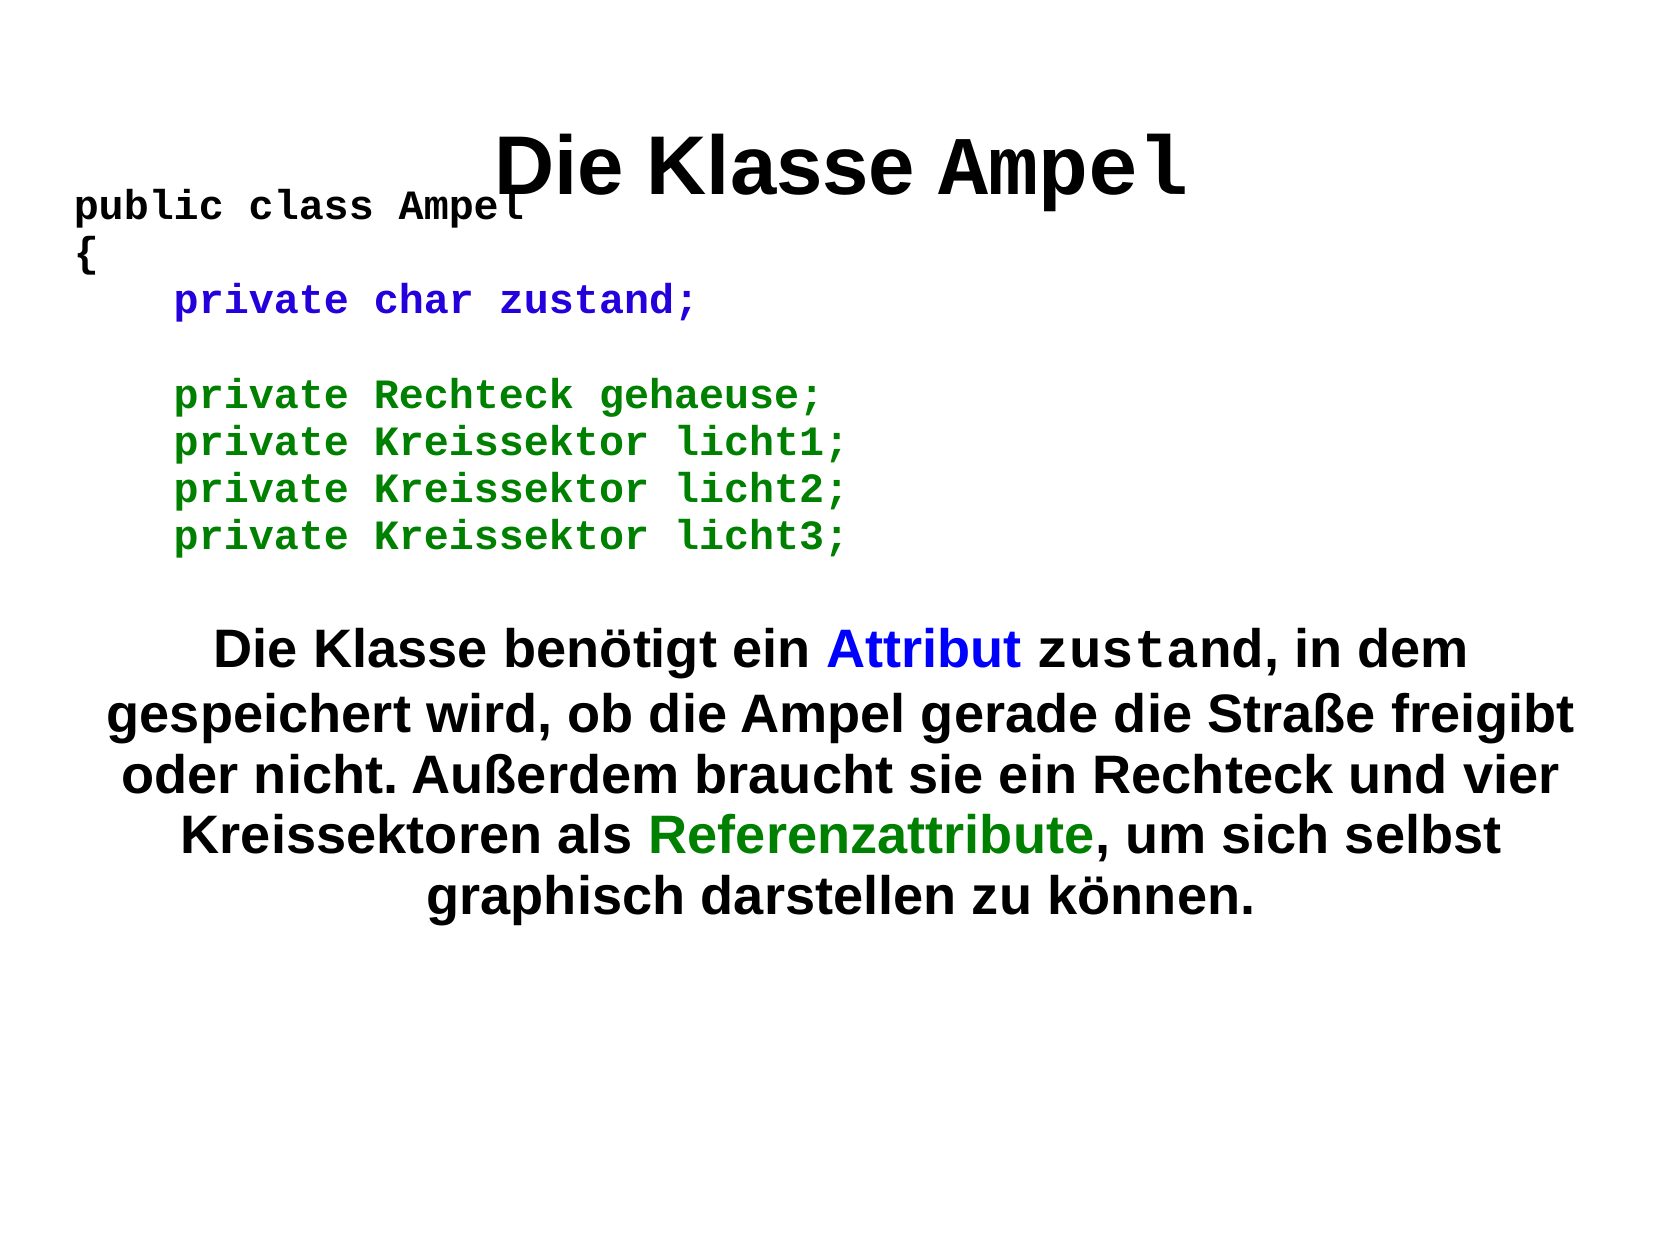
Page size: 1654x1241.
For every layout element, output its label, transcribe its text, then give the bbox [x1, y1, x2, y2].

text_box Die Klasse Ampel [88, 62, 1595, 177]
text_box public class Ampel { private char zustand; private Rechteck gehaeuse; private Kreissektor licht1; private Kreissektor licht2; private Kreissektor licht3; [59, 177, 1625, 591]
text_box Die Klasse benötigt ein Attribut zustand, in dem gespeichert wird, ob die Ampel gerade die Straße freigibt oder nicht. Außerdem braucht sie ein Rechteck und vier Kreissektoren als Referenzattribute, um sich selbst graphisch darstellen zu können. [59, 611, 1625, 941]
